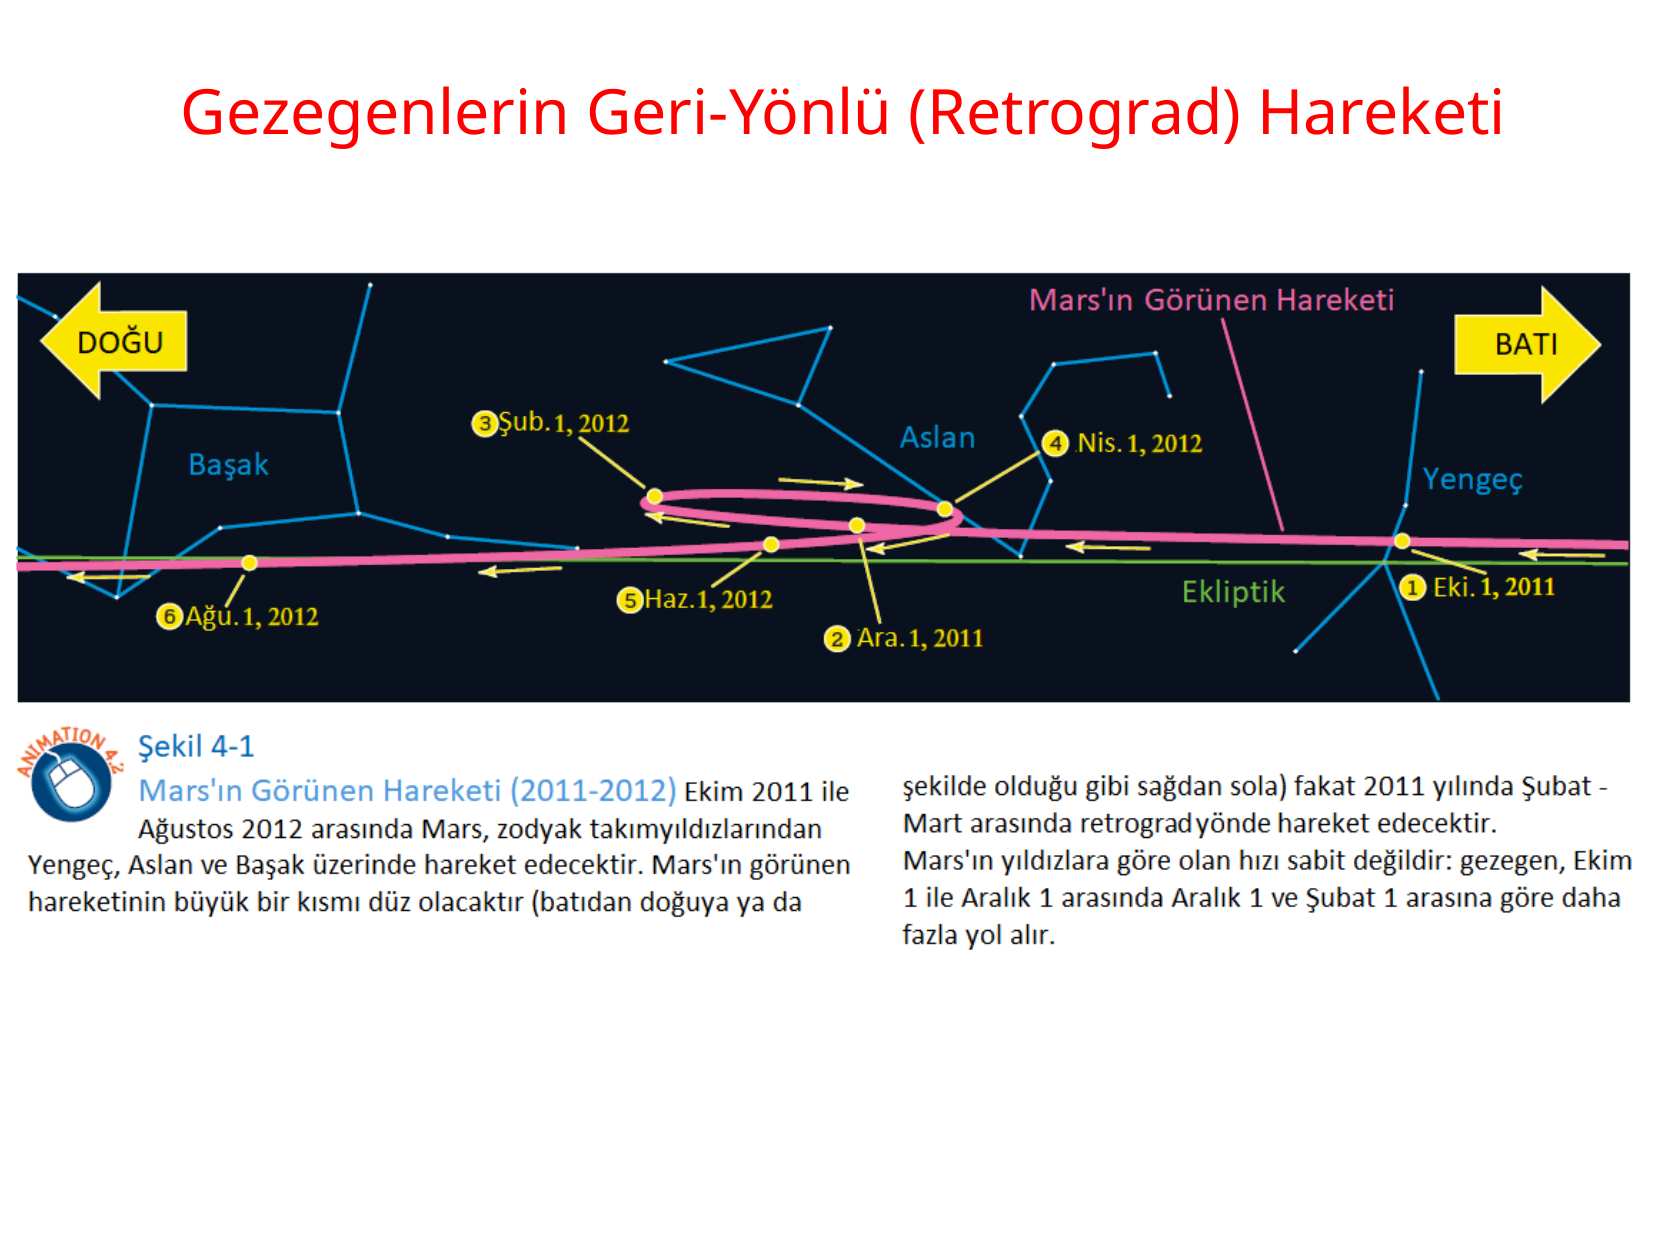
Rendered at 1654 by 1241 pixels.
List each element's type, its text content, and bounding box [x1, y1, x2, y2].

title Gezegenlerin Geri-Yönlü (Retrograd) Hareketi [82, 43, 1571, 176]
picture [8, 269, 1646, 961]
